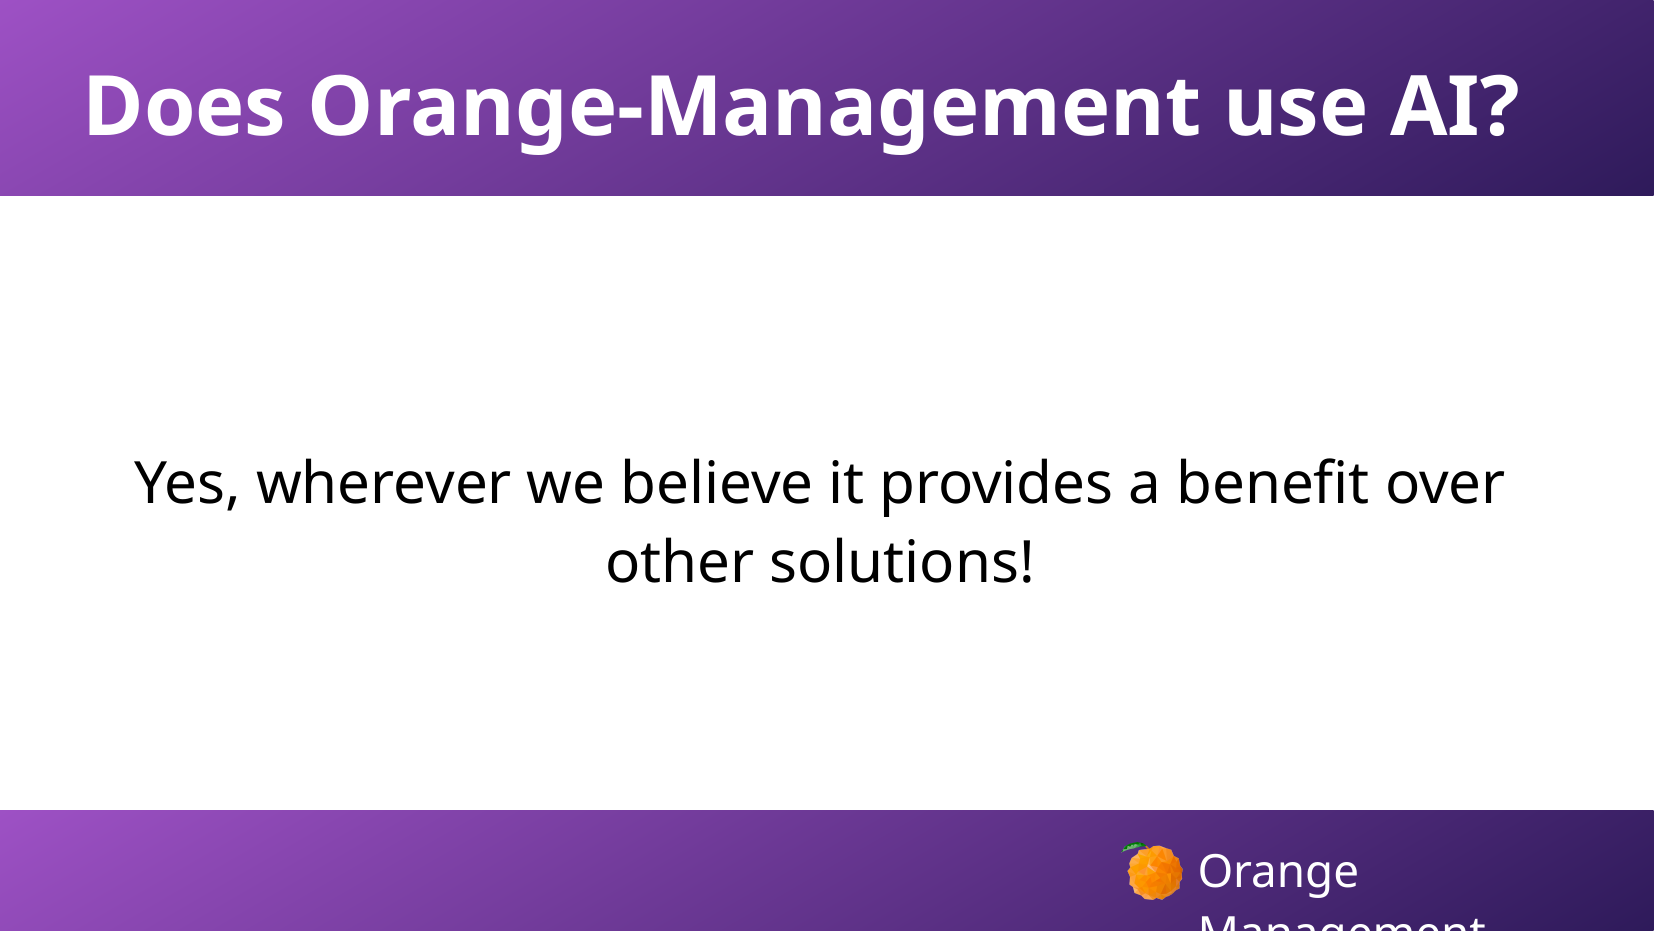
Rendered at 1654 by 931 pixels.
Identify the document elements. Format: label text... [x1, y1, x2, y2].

text_box [0, 0, 1654, 196]
text_box [0, 810, 1654, 931]
text_box [1205, 921, 1209, 931]
picture [1121, 842, 1182, 901]
text_box [1381, 927, 1391, 931]
text_box [1396, 927, 1407, 931]
text_box [1355, 927, 1366, 931]
title Does Orange-Management use AI? [82, 25, 1571, 181]
text_box [1423, 927, 1434, 931]
text_box [1326, 927, 1337, 931]
text_box [1450, 927, 1461, 931]
text_box Yes, wherever we believe it provides a benefit over other solutions! [120, 433, 1561, 602]
text_box Orange Management [1182, 830, 1648, 907]
text_box [1273, 927, 1284, 931]
